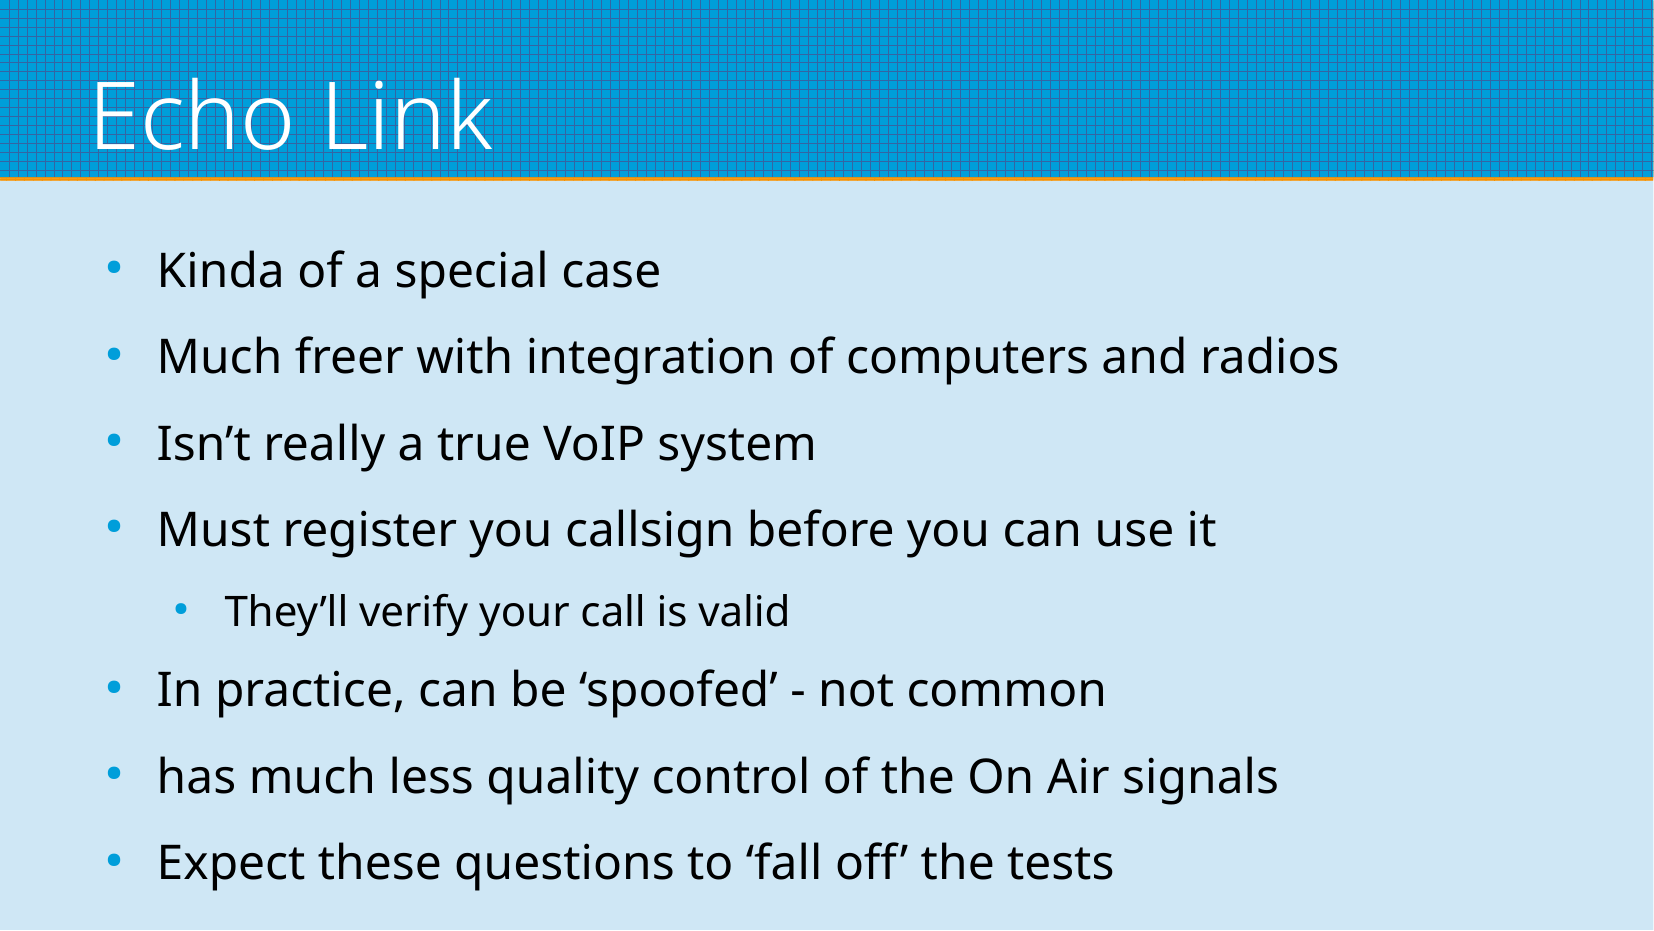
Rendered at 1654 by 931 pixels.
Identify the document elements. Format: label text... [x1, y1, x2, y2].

list Kinda of a special case Much freer with integration of computers and radios Isn’t really a true VoIP system Must register you callsign before you can use it They’ll verify your call is valid In practice, can be ‘spoofed’ - not common has much less quality control of the On Air signals Expect these questions to ‘fall off’ the tests [88, 236, 1565, 901]
title Echo Link [88, 14, 1565, 178]
